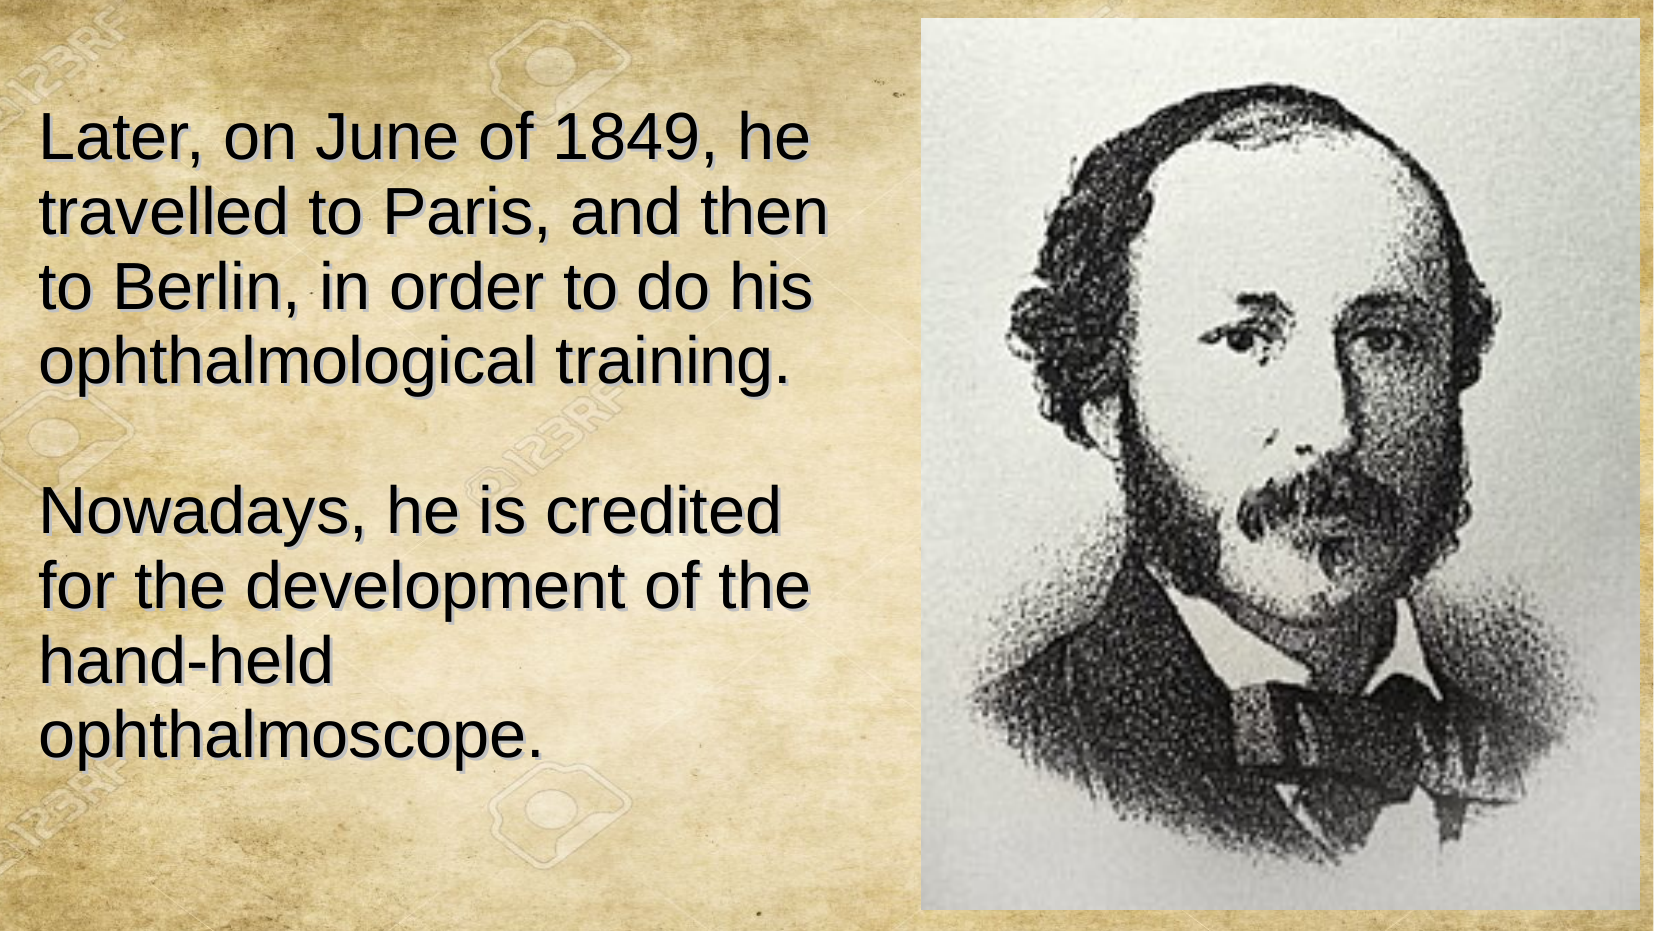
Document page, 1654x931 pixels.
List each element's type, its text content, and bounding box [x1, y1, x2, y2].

text_box Later, on June of 1849, he travelled to Paris, and then to Berlin, in order to do his ophthalmological training. Nowadays, he is credited for the development of the hand-held ophthalmoscope. [23, 91, 863, 780]
picture [0, 0, 1654, 931]
